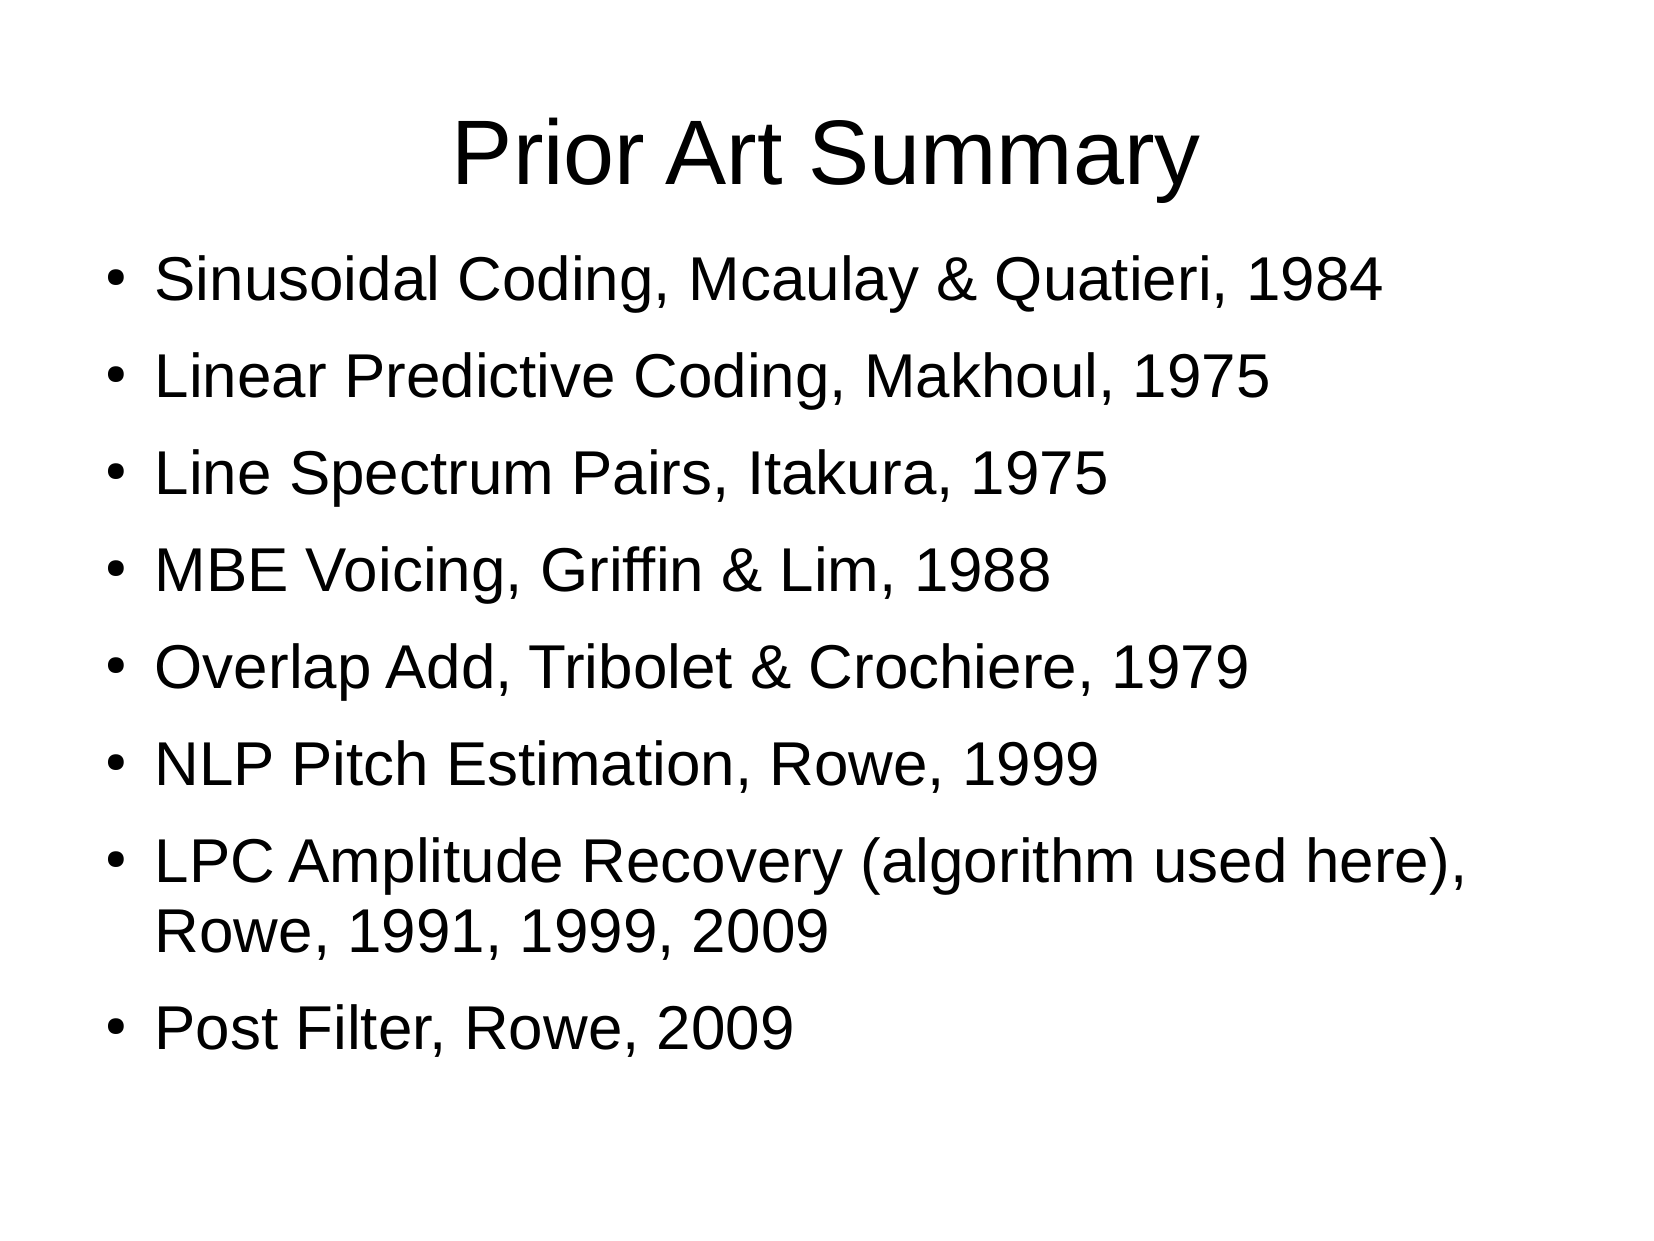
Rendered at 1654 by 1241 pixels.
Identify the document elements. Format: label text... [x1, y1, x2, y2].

title Prior Art Summary [82, 56, 1571, 250]
list Sinusoidal Coding, Mcaulay & Quatieri, 1984 Linear Predictive Coding, Makhoul, 1975 Line Spectrum Pairs, Itakura, 1975 MBE Voicing, Griffin & Lim, 1988 Overlap Add, Tribolet & Crochiere, 1979 NLP Pitch Estimation, Rowe, 1999 LPC Amplitude Recovery (algorithm used here), Rowe, 1991, 1999, 2009 Post Filter, Rowe, 2009 [88, 244, 1577, 1063]
